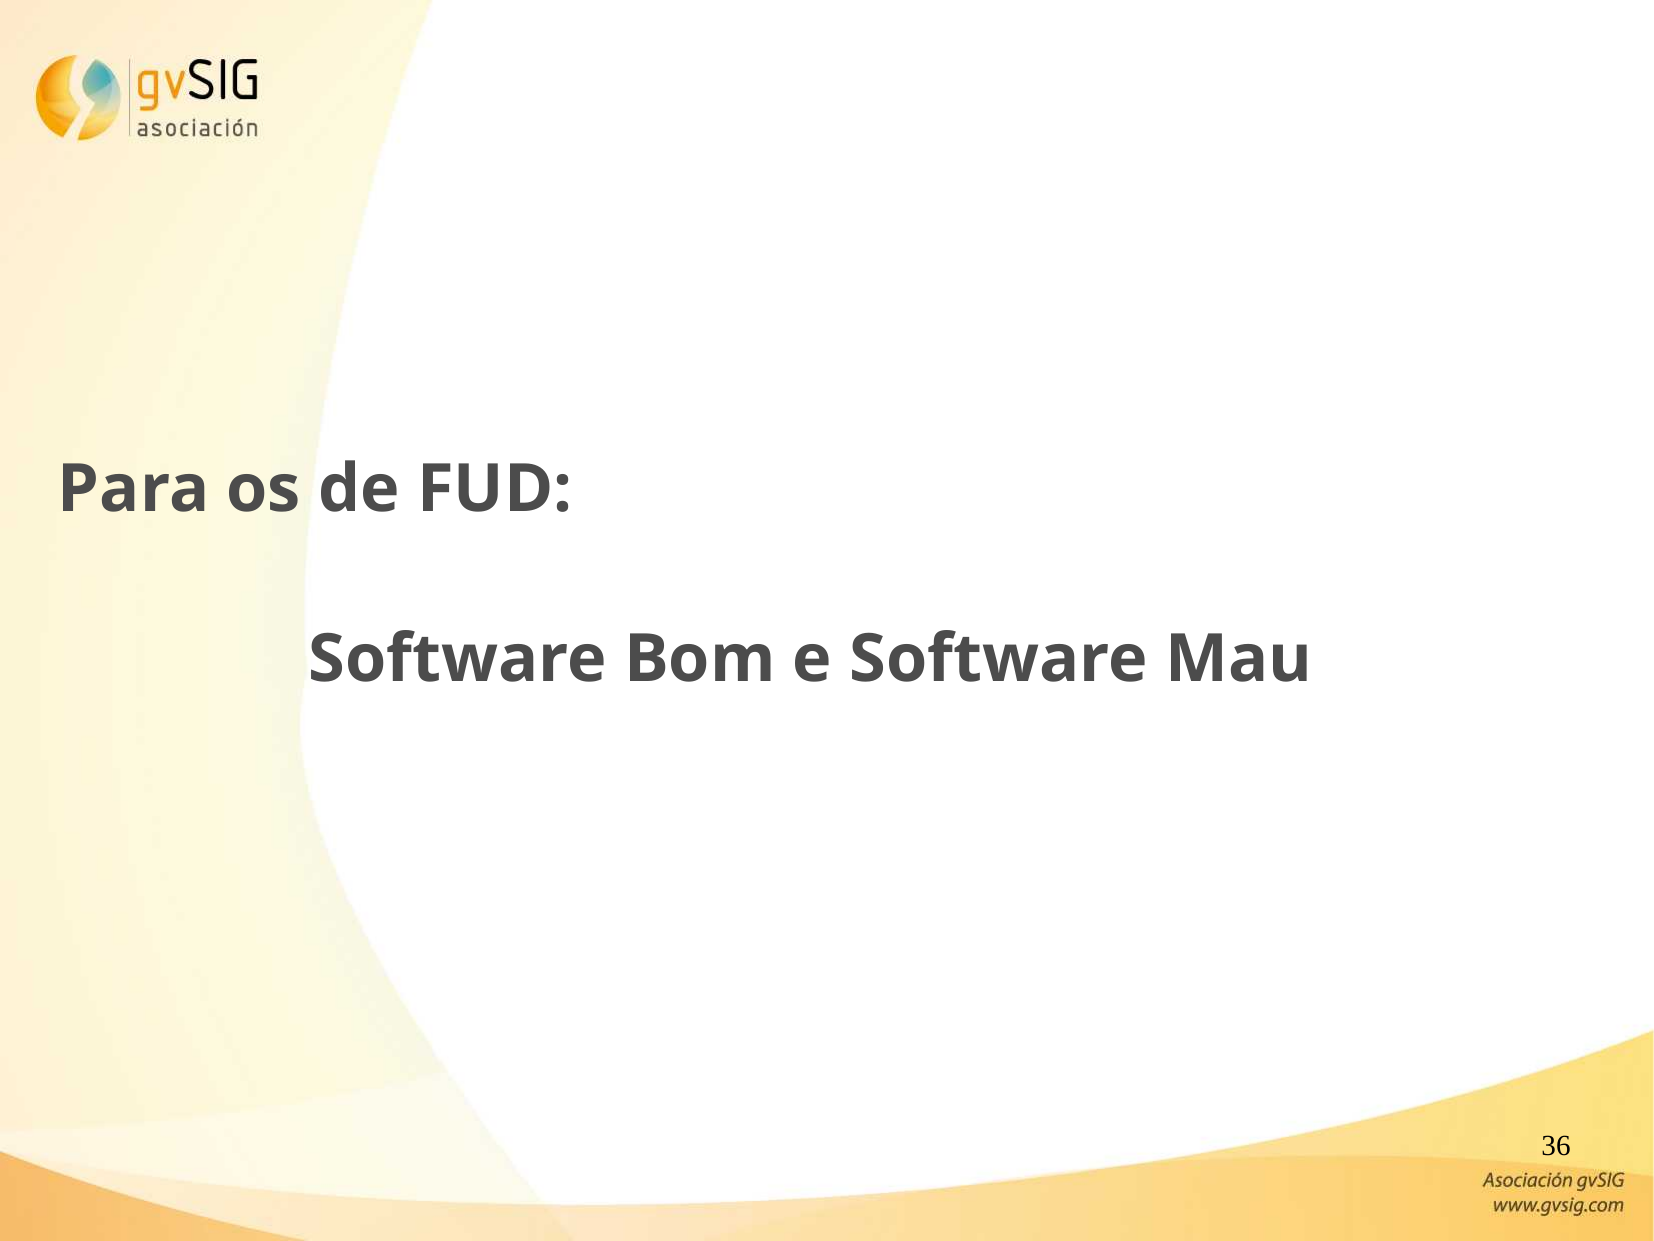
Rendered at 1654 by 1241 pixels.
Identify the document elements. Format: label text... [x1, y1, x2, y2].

text_box Para os de FUD: Software Bom e Software Mau [43, 432, 1579, 719]
picture [0, 0, 1654, 1241]
